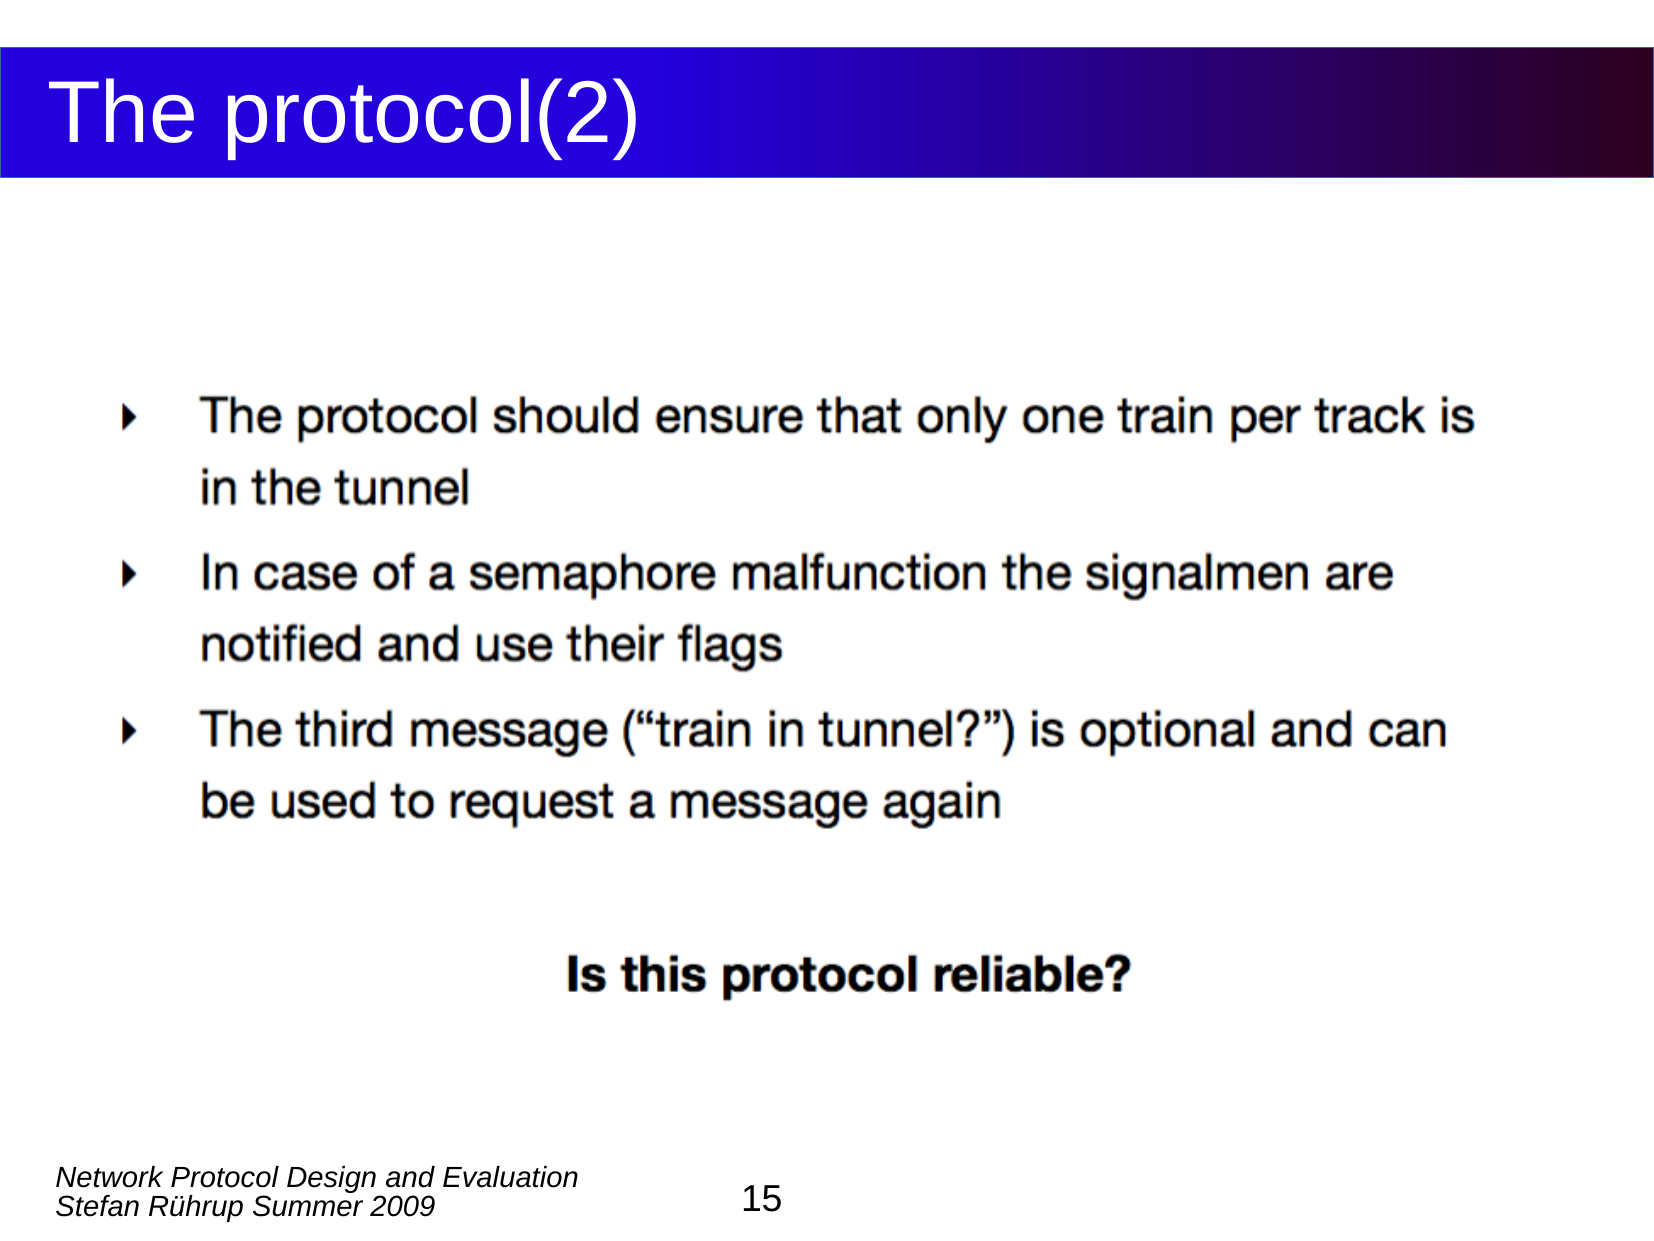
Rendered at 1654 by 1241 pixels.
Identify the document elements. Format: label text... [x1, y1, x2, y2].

text_box Network Protocol Design and Evaluation Stefan Rührup Summer 2009 [55, 1163, 580, 1223]
picture [82, 317, 1595, 1111]
title The protocol(2) [47, 6, 1477, 225]
